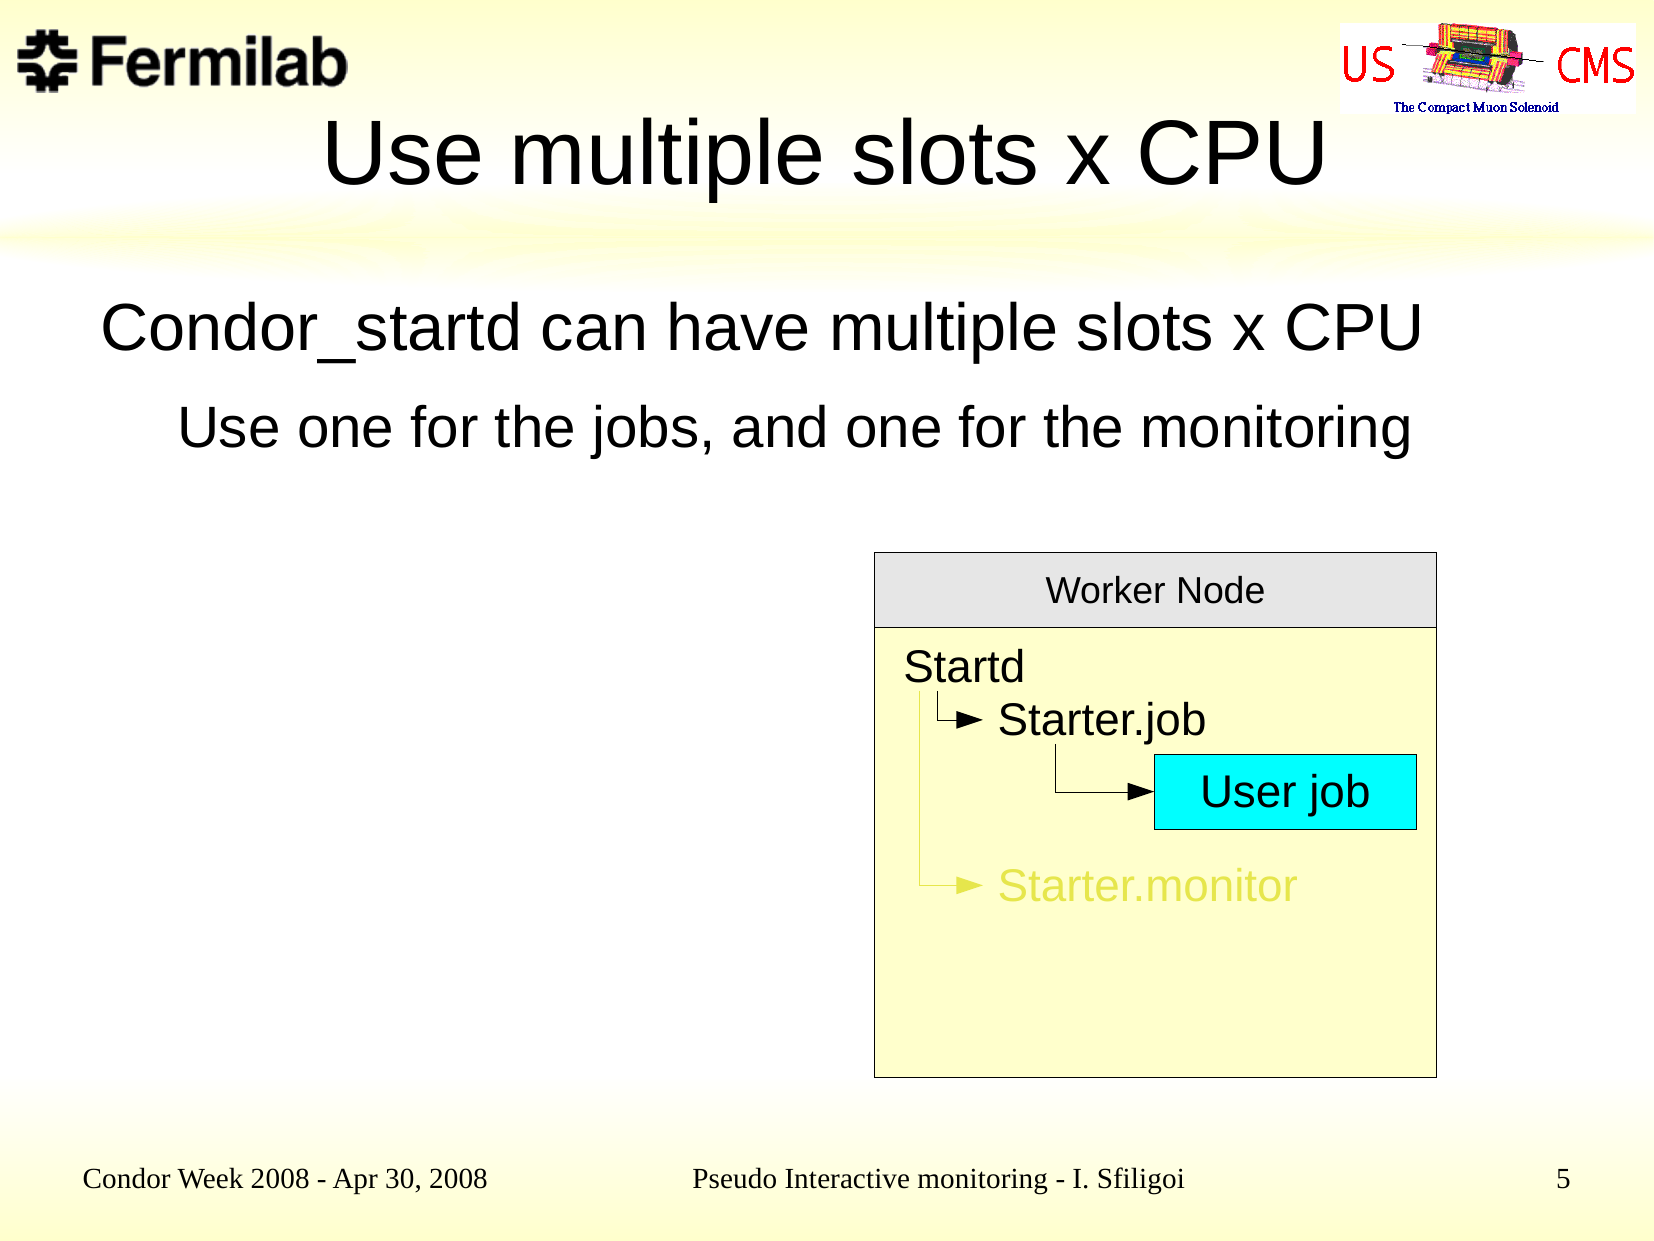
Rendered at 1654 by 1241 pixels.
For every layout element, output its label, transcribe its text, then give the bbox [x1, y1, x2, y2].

text_box Startd [888, 633, 1041, 700]
text_box Starter.monitor [983, 852, 1313, 919]
picture [17, 29, 348, 93]
list Condor_startd can have multiple slots x CPU Use one for the jobs, and one for the monitoring [82, 290, 1571, 1109]
text_box Starter.job [982, 686, 1222, 753]
text_box [874, 628, 1437, 1078]
title Use multiple slots x CPU [82, 49, 1571, 257]
text_box Worker Node [874, 552, 1437, 628]
text_box User job [1154, 754, 1417, 830]
picture [1340, 23, 1636, 114]
